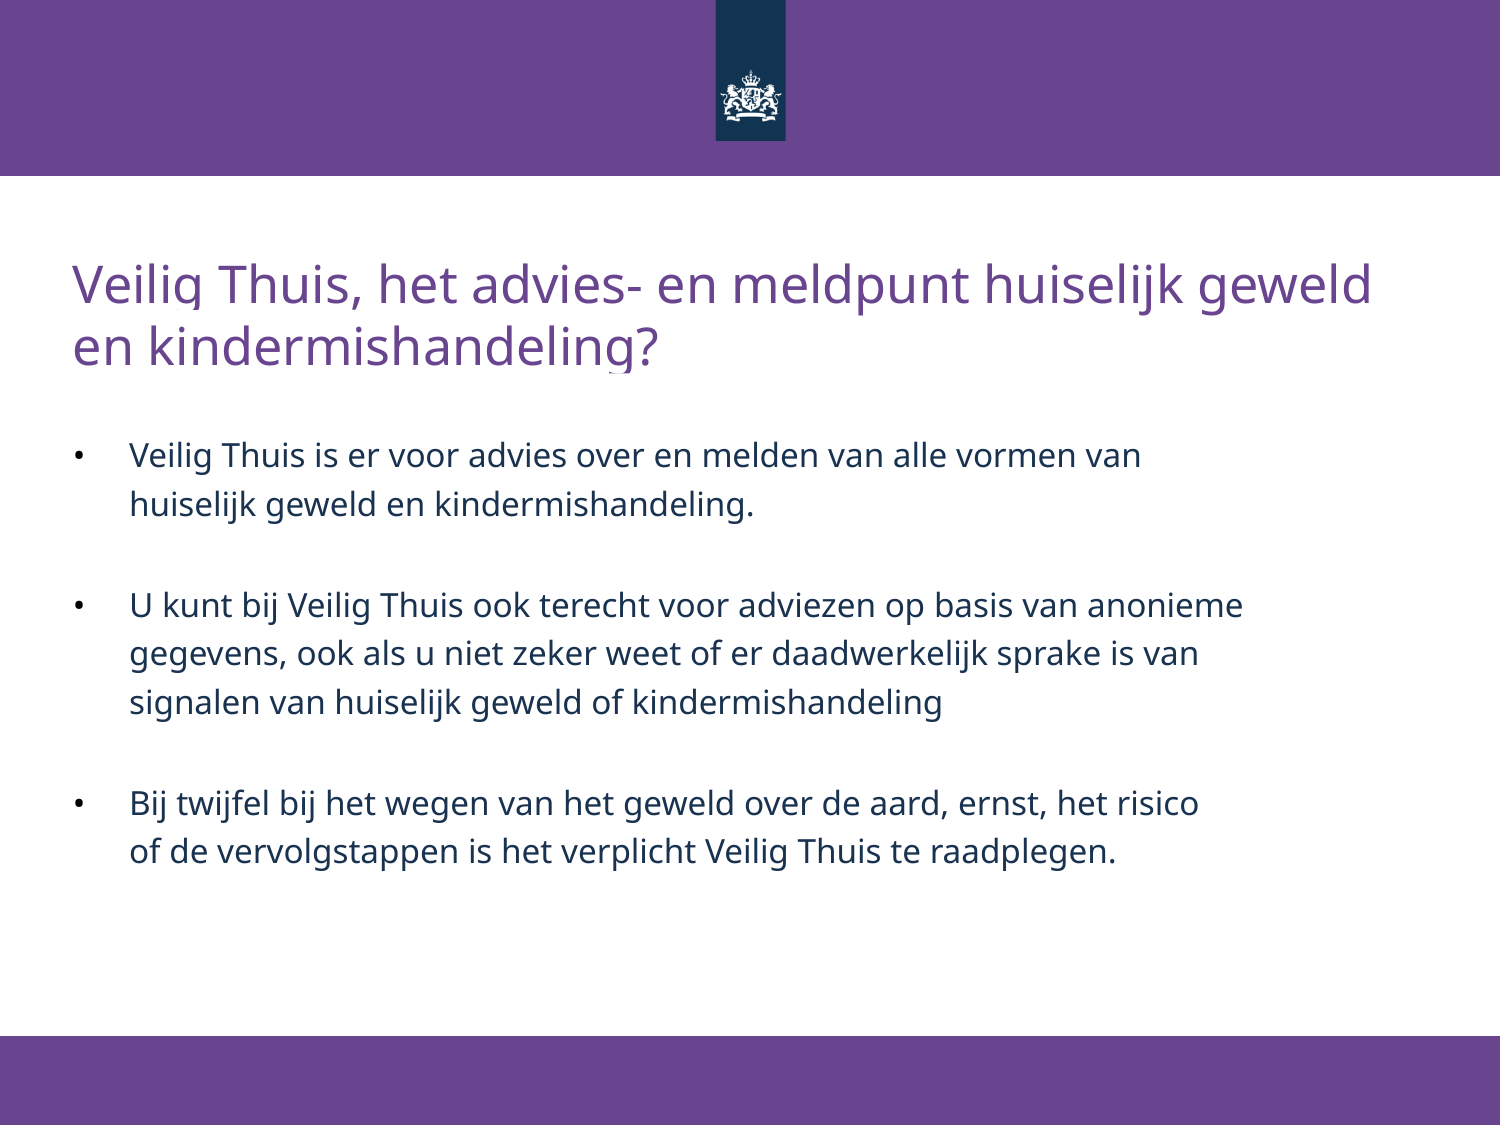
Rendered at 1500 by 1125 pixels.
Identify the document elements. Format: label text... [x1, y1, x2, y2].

title Veilig Thuis, het advies- en meldpunt huiselijk geweld en kindermishandeling? [57, 243, 1408, 373]
list Veilig Thuis is er voor advies over en melden van alle vormen van huiselijk geweld en kindermishandeling. U kunt bij Veilig Thuis ook terecht voor adviezen op basis van anonieme gegevens, ook als u niet zeker weet of er daadwerkelijk sprake is van signalen van huiselijk geweld of kindermishandeling Bij twijfel bij het wegen van het geweld over de aard, ernst, het risico of de vervolgstappen is het verplicht Veilig Thuis te raadplegen. [57, 373, 1408, 972]
picture [0, 0, 1500, 141]
